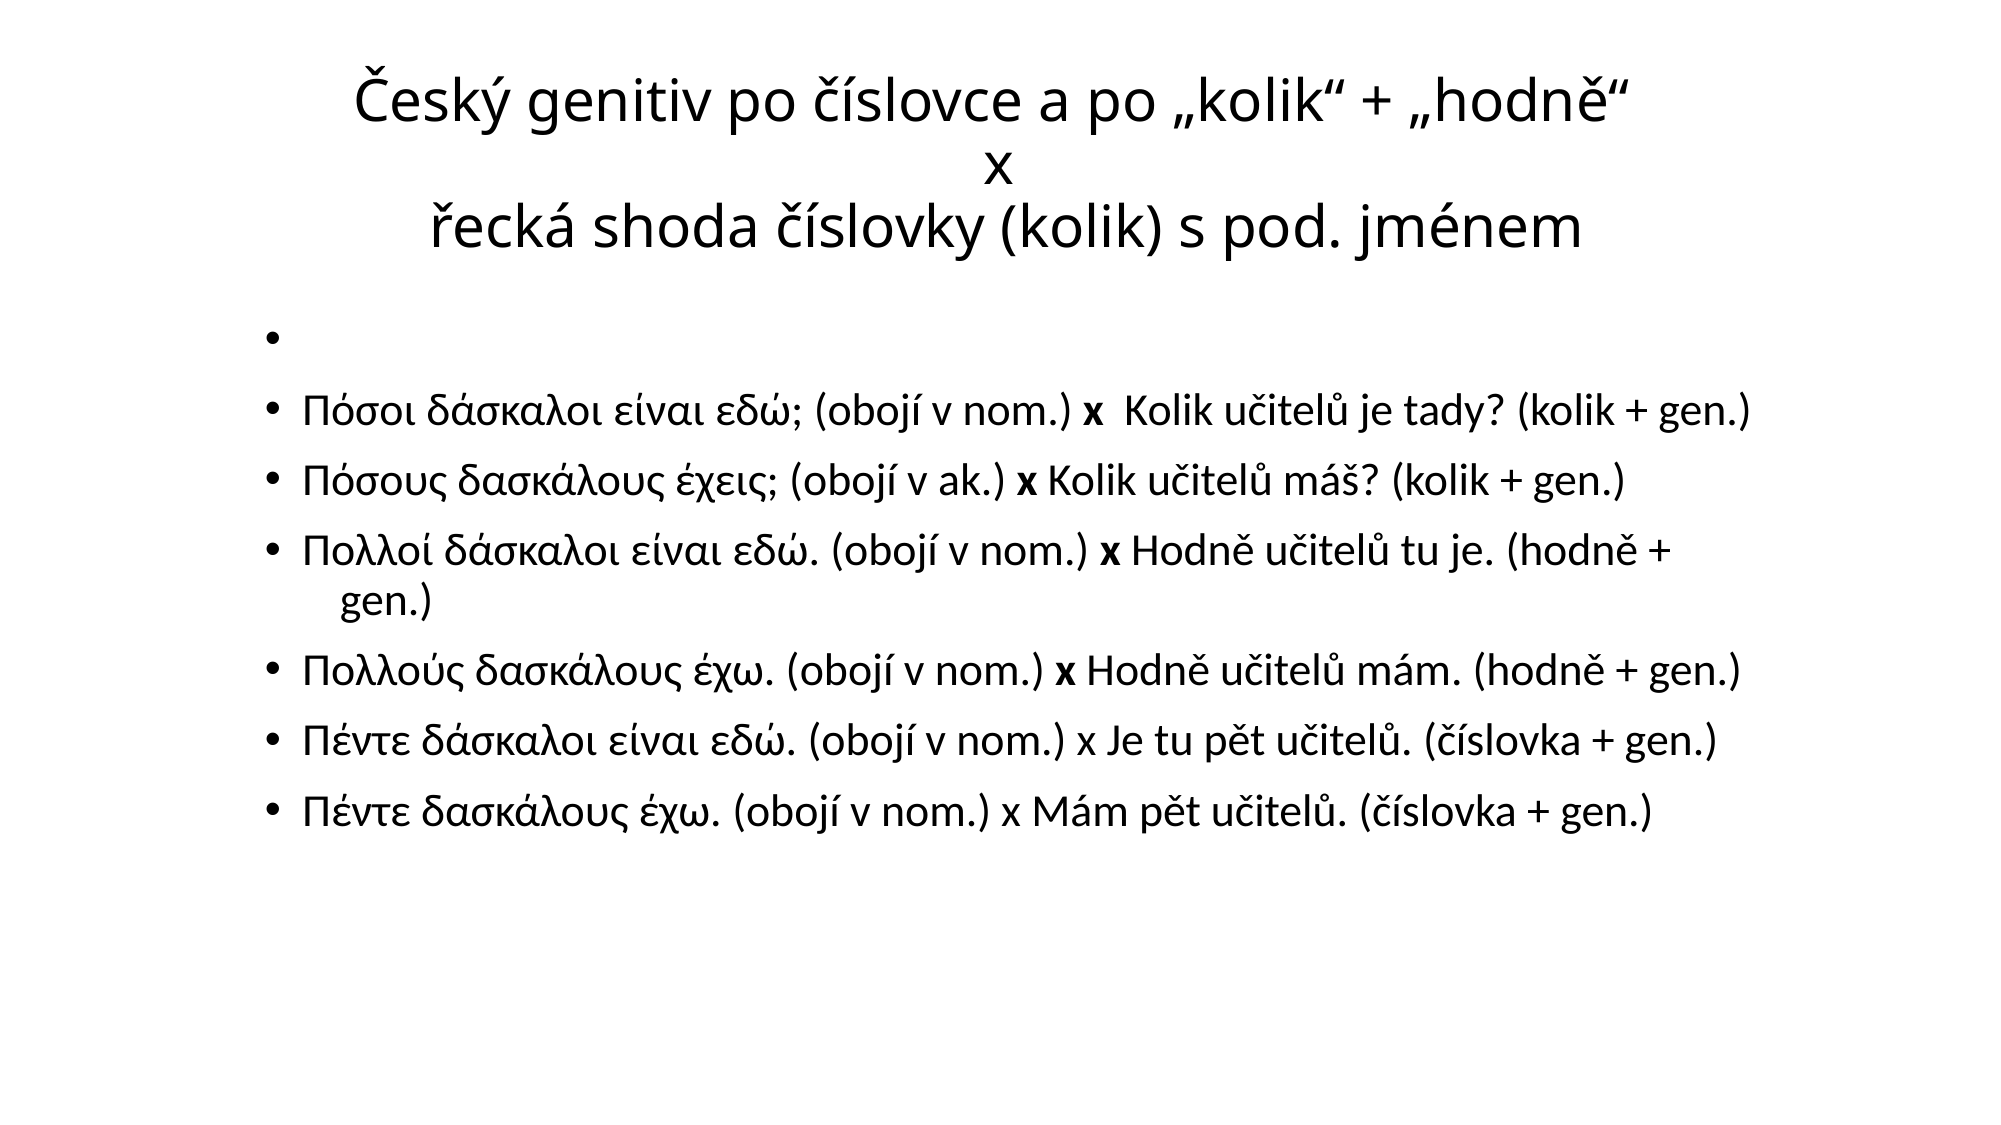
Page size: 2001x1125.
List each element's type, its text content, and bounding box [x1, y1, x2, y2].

title Český genitiv po číslovce a po „kolik“ + „hodně“ x řecká shoda číslovky (kolik) s pod. jménem [324, 45, 1674, 287]
list Πόσοι δάσκαλοι είναι εδώ; (obojí v nom.) x Kolik učitelů je tady? (kolik + gen.) Πόσους δασκάλους έχεις; (obojí v ak.) x Kolik učitelů máš? (kolik + gen.) Πολλοί δάσκαλοι είναι εδώ. (obojí v nom.) x Hodně učitelů tu je. (hodně + gen.) Πολλούς δασκάλους έχω. (obojí v nom.) x Hodně učitelů mám. (hodně + gen.) Πέντε δάσκαλοι είναι εδώ. (obojí v nom.) x Je tu pět učitelů. (číslovka + gen.) Πέντε δασκάλους έχω. (obojí v nom.) x Mám pět učitelů. (číslovka + gen.) [249, 302, 1768, 1004]
